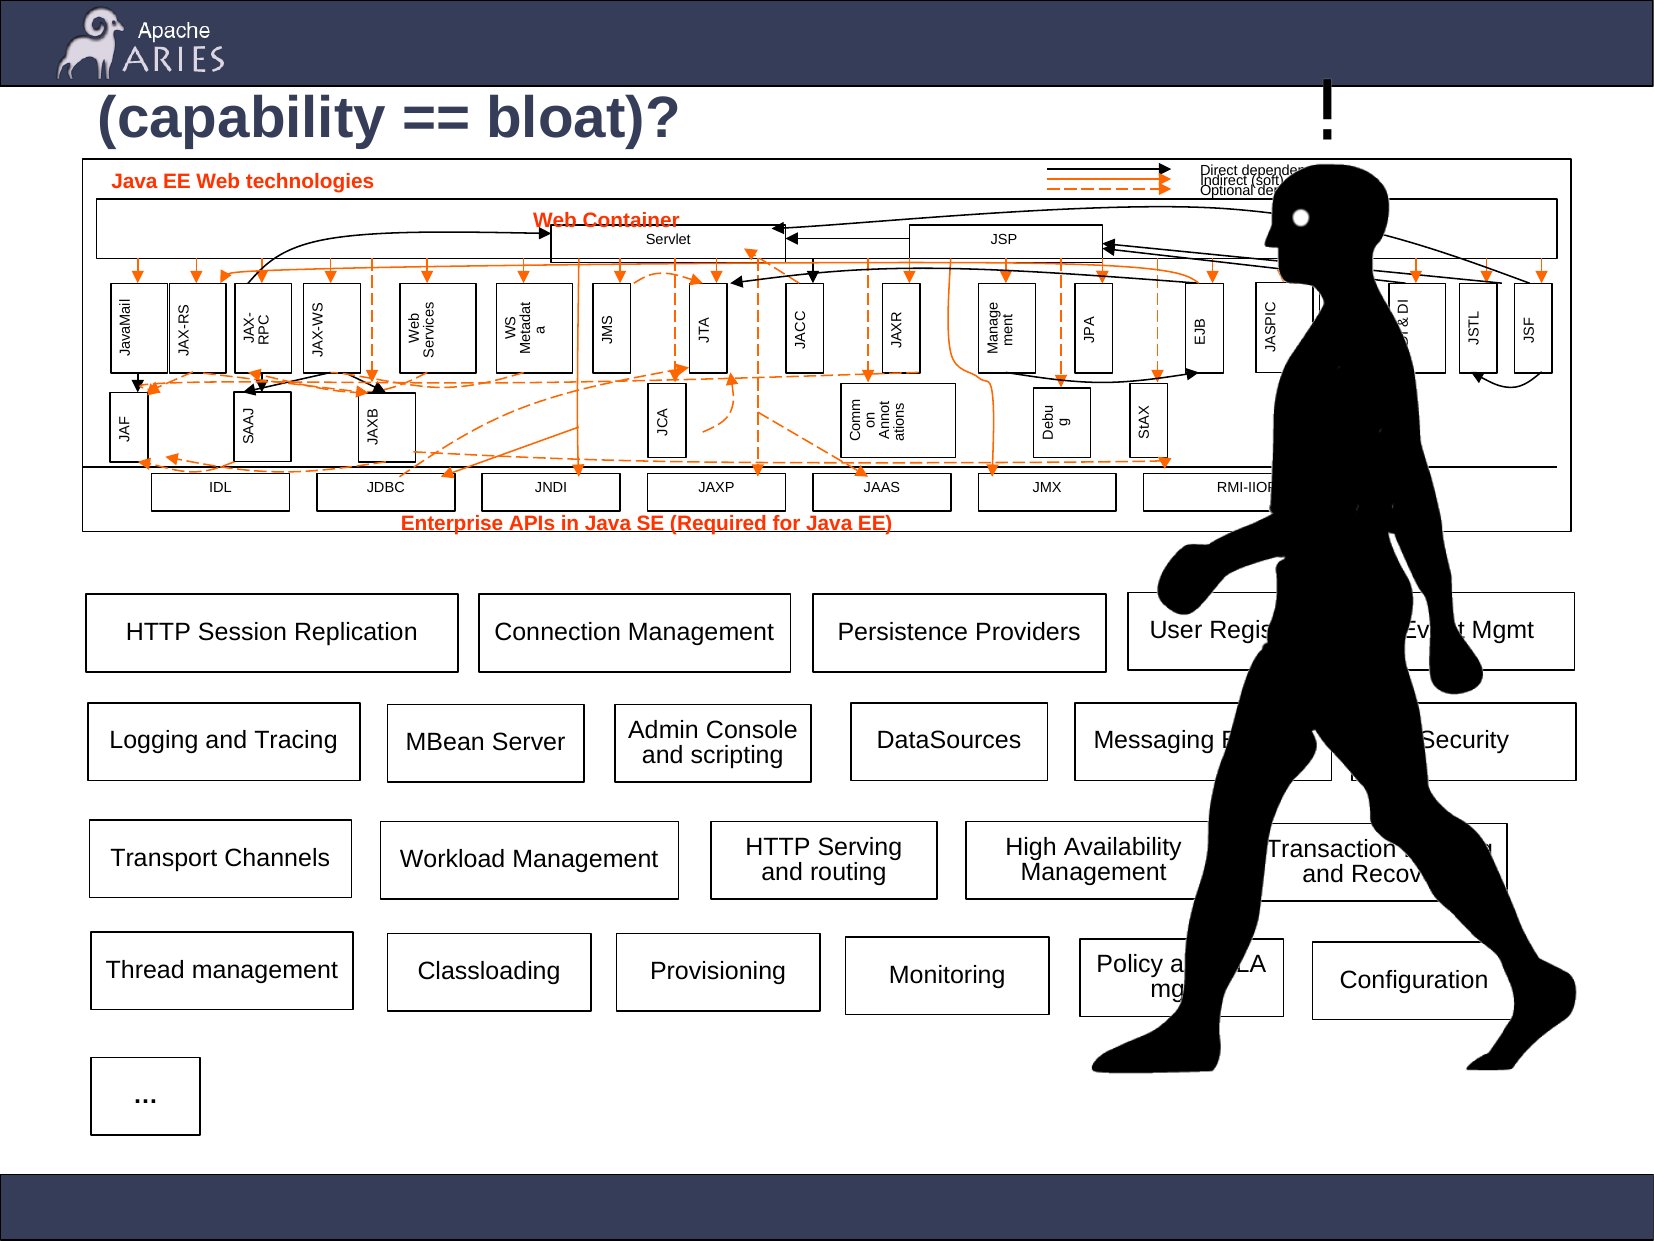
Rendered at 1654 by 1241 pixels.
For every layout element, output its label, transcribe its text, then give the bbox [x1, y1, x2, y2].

text_box Transport Channels [89, 819, 352, 898]
text_box JAF [110, 392, 160, 462]
text_box Enterprise APIs in Java SE (Required for Java EE) [385, 506, 1045, 557]
text_box JSP [909, 225, 1045, 262]
text_box Management [978, 283, 1036, 374]
text_box Connection Management [478, 594, 791, 672]
text_box JACC [786, 283, 836, 374]
text_box JAX-RS [169, 283, 227, 374]
text_box High Availability Management [966, 821, 1045, 900]
text_box JavaMail [110, 283, 168, 374]
text_box JSP [915, 269, 949, 275]
text_box SAAJ [234, 392, 292, 462]
text_box HTTP Serving and routing [711, 821, 937, 900]
text_box JAXR [882, 283, 932, 374]
text_box Workload Management [380, 821, 679, 900]
text_box JSP [1007, 264, 1045, 271]
text_box JSP [951, 270, 1001, 275]
text_box Java EE Web technologies [96, 185, 869, 214]
text_box Logging and Tracing [87, 702, 361, 781]
text_box … [91, 1057, 200, 1136]
text_box [413, 214, 758, 219]
text_box HTTP Session Replication [86, 594, 459, 672]
text_box Web Container [316, 203, 896, 254]
text_box JSP [952, 264, 1005, 269]
text_box Provisioning [616, 933, 820, 1012]
text_box DataSources [850, 702, 1045, 781]
text_box IDL [151, 473, 290, 511]
text_box JNDI [482, 473, 621, 506]
text_box JCA [648, 383, 698, 458]
text_box MBean Server [387, 704, 584, 783]
title (capability == bloat)? [82, 54, 1045, 185]
text_box JMS [593, 283, 643, 374]
text_box JDBC [316, 473, 455, 523]
text_box JAXP [647, 473, 786, 506]
text_box JTA [689, 283, 739, 374]
text_box JAX-WS [303, 283, 361, 374]
picture [47, 3, 232, 83]
text_box Common Annotations [840, 383, 956, 458]
text_box Web Services [399, 283, 476, 374]
text_box Thread management [91, 931, 354, 1010]
picture [1045, 0, 1589, 1092]
text_box Admin Console and scripting [614, 704, 812, 783]
text_box WS Metadata [496, 283, 573, 374]
text_box Classloading [387, 933, 591, 1012]
text_box JAAS [812, 473, 951, 506]
text_box Servlet [551, 254, 786, 263]
text_box JAXB [358, 392, 416, 463]
text_box Persistence Providers [812, 594, 1045, 672]
text_box JAX-RPC [234, 283, 292, 374]
text_box Debug [1033, 387, 1045, 458]
text_box JMX [978, 473, 1045, 506]
text_box Monitoring [845, 936, 1045, 1015]
